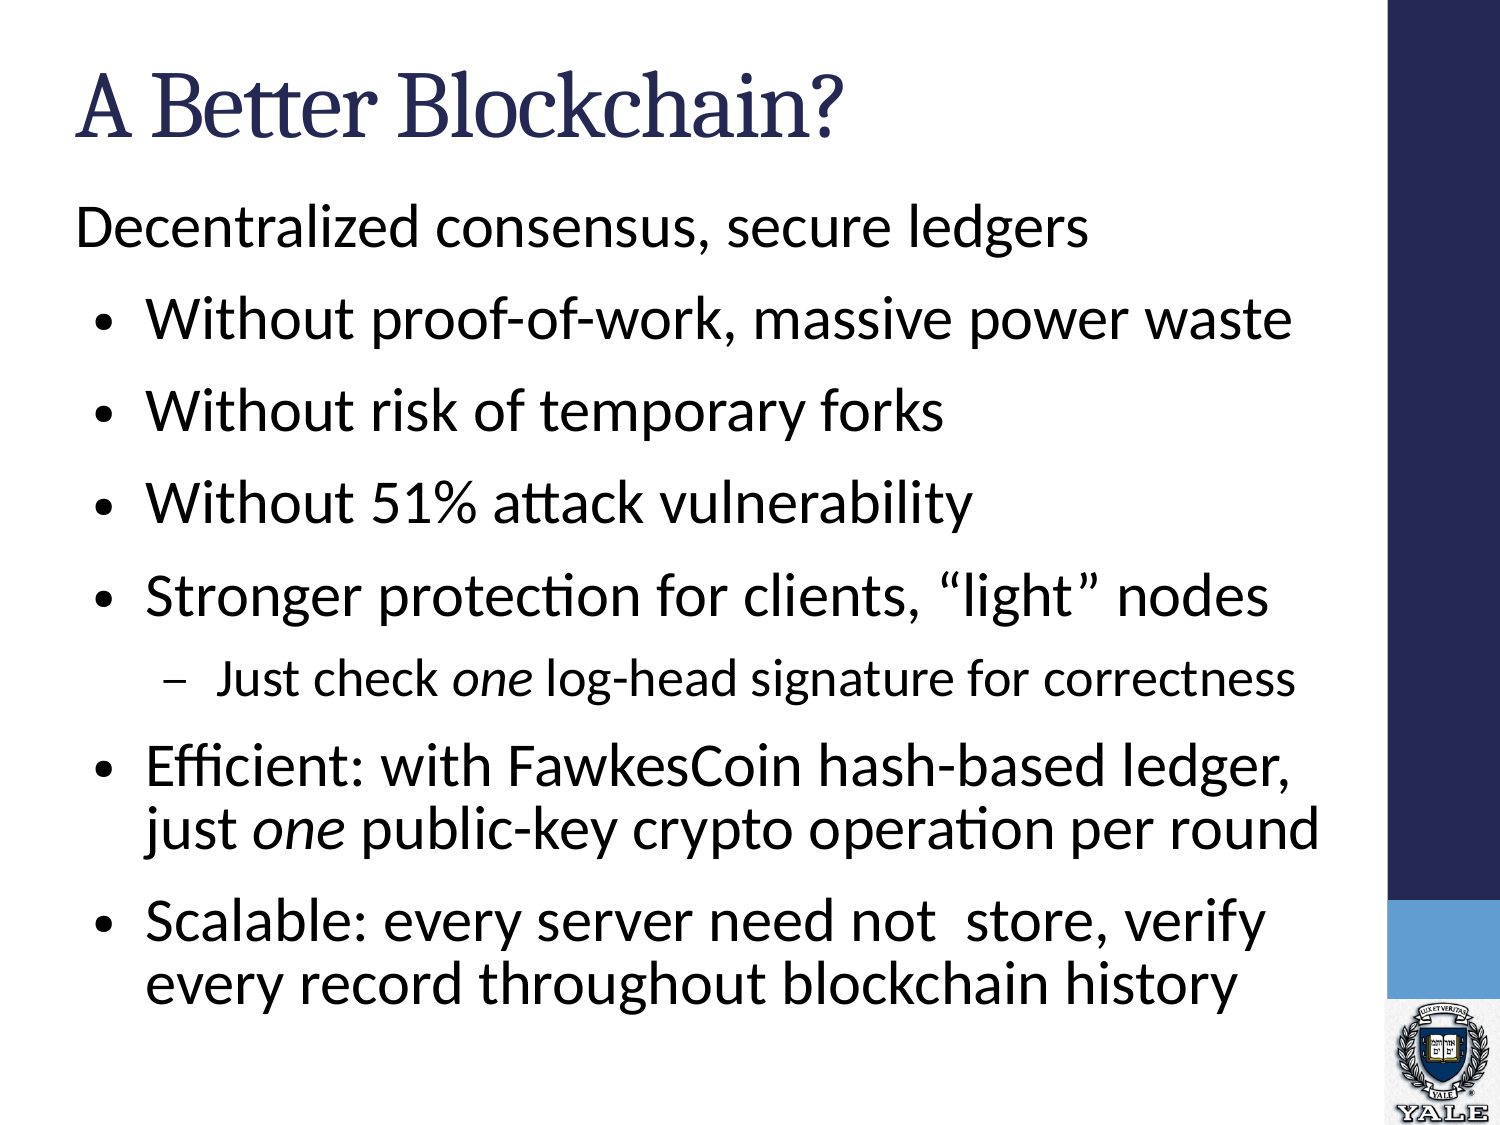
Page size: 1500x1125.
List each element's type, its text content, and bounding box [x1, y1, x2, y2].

picture [1384, 999, 1500, 1125]
title A Better Blockchain? [75, 12, 1325, 200]
list Decentralized consensus, secure ledgers Without proof-of-work, massive power waste Without risk of temporary forks Without 51% attack vulnerability Stronger protection for clients, “light” nodes Just check one log-head signature for correctness Efficient: with FawkesCoin hash-based ledger, just one public-key crypto operation per round Scalable: every server need not store, verify every record throughout blockchain history [75, 200, 1325, 1063]
